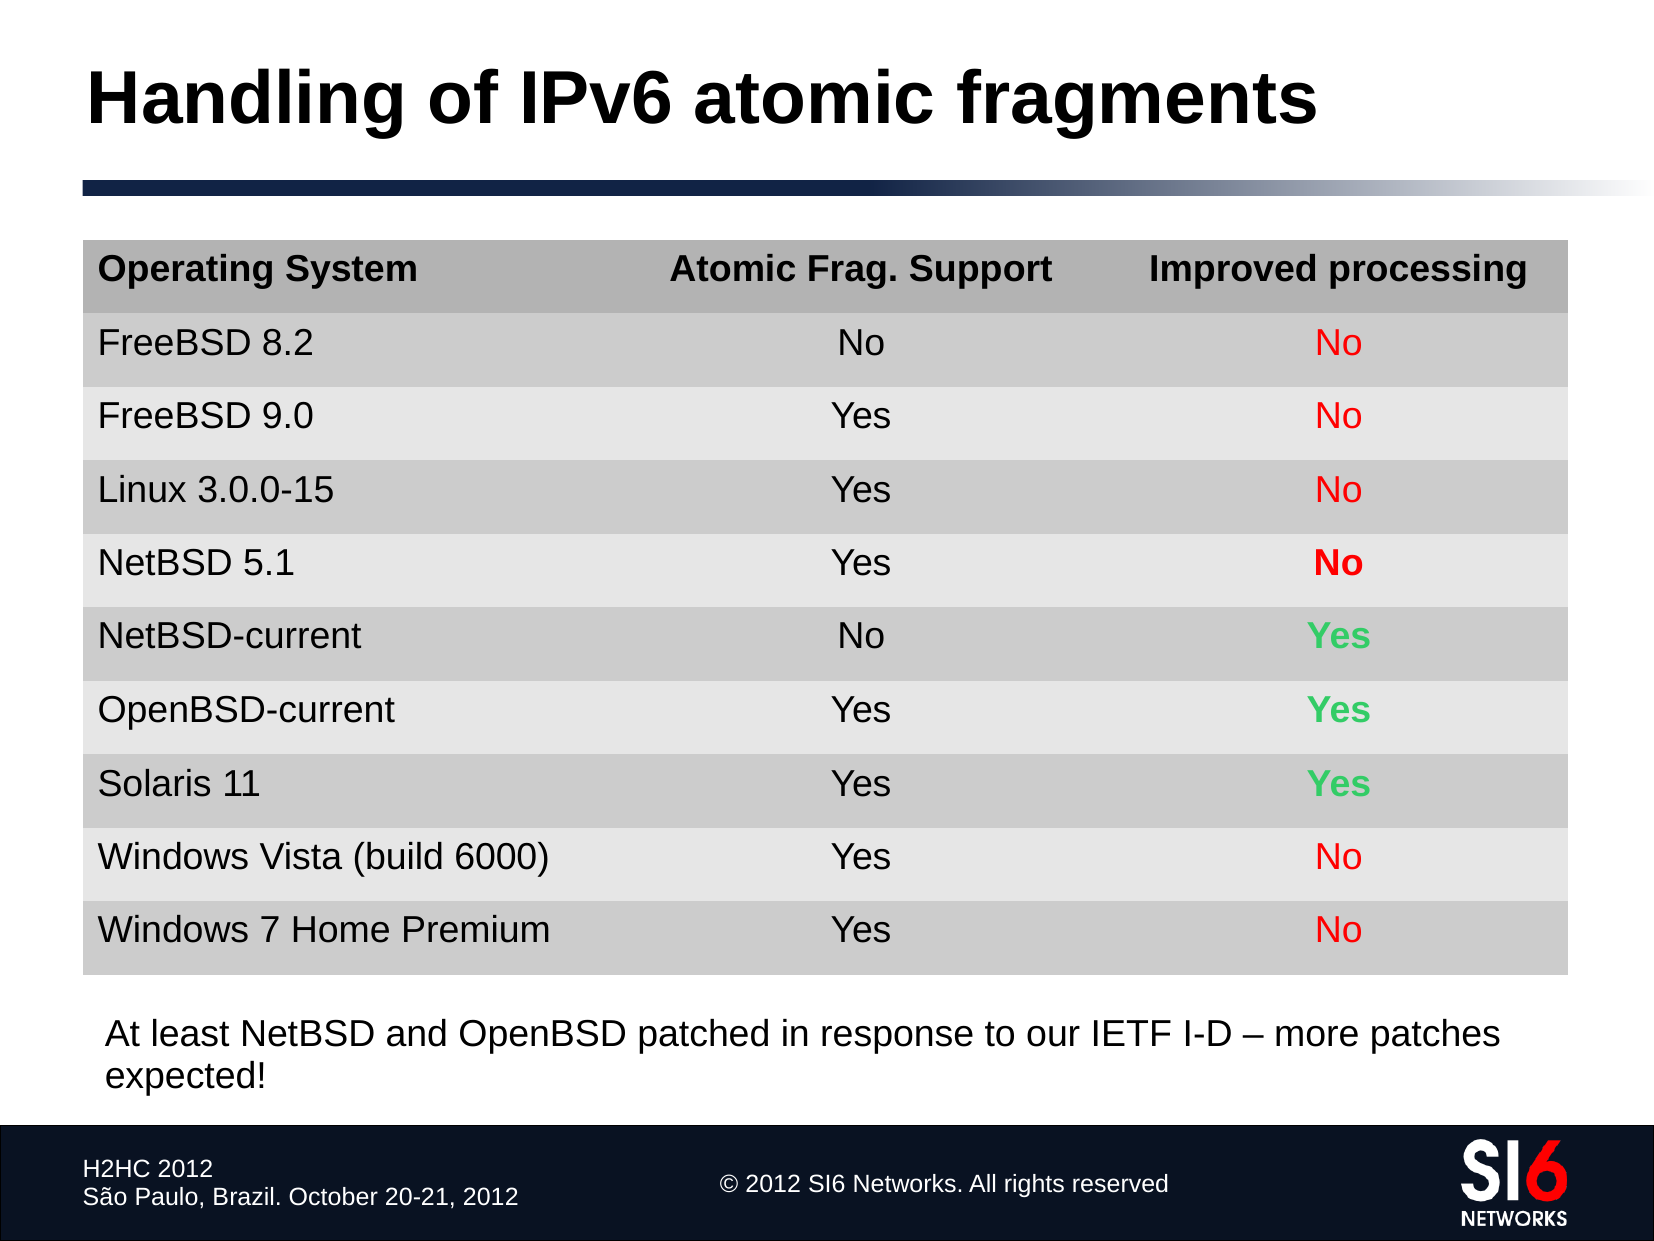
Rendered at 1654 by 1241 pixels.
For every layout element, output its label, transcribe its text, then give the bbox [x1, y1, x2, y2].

table_cell No [613, 607, 1109, 681]
table_cell Windows Vista (build 6000) [83, 828, 613, 901]
table_header Atomic Frag. Support [613, 240, 1109, 313]
table_cell Yes [613, 460, 1109, 534]
table_cell Solaris 11 [83, 754, 613, 828]
table_cell Yes [613, 534, 1109, 607]
table_cell No [1109, 534, 1568, 607]
table_cell Yes [1109, 754, 1568, 828]
text_box At least NetBSD and OpenBSD patched in response to our IETF I-D – more patches expected! [90, 1005, 1517, 1104]
table_cell Yes [613, 828, 1109, 901]
picture [1461, 1139, 1567, 1226]
table_cell No [1109, 387, 1568, 460]
table_cell Yes [613, 387, 1109, 460]
table_cell Linux 3.0.0-15 [83, 460, 613, 534]
table_cell NetBSD 5.1 [83, 534, 613, 607]
table_cell NetBSD-current [83, 607, 613, 681]
table_cell Yes [1109, 607, 1568, 681]
table_cell No [613, 313, 1109, 387]
table_cell No [1109, 828, 1568, 901]
table_cell FreeBSD 9.0 [83, 387, 613, 460]
table_cell Windows 7 Home Premium [83, 901, 613, 975]
table_cell Yes [613, 901, 1109, 975]
table_header Improved processing [1109, 240, 1568, 313]
table_cell OpenBSD-current [83, 681, 613, 754]
table_cell Yes [1109, 681, 1568, 754]
table_header Operating System [83, 240, 613, 313]
table_cell No [1109, 313, 1568, 387]
table_cell FreeBSD 8.2 [83, 313, 613, 387]
table_cell No [1109, 460, 1568, 534]
title Handling of IPv6 atomic fragments [86, 30, 1576, 166]
table_cell No [1109, 901, 1568, 975]
table_cell Yes [613, 681, 1109, 754]
table_cell Yes [613, 754, 1109, 828]
